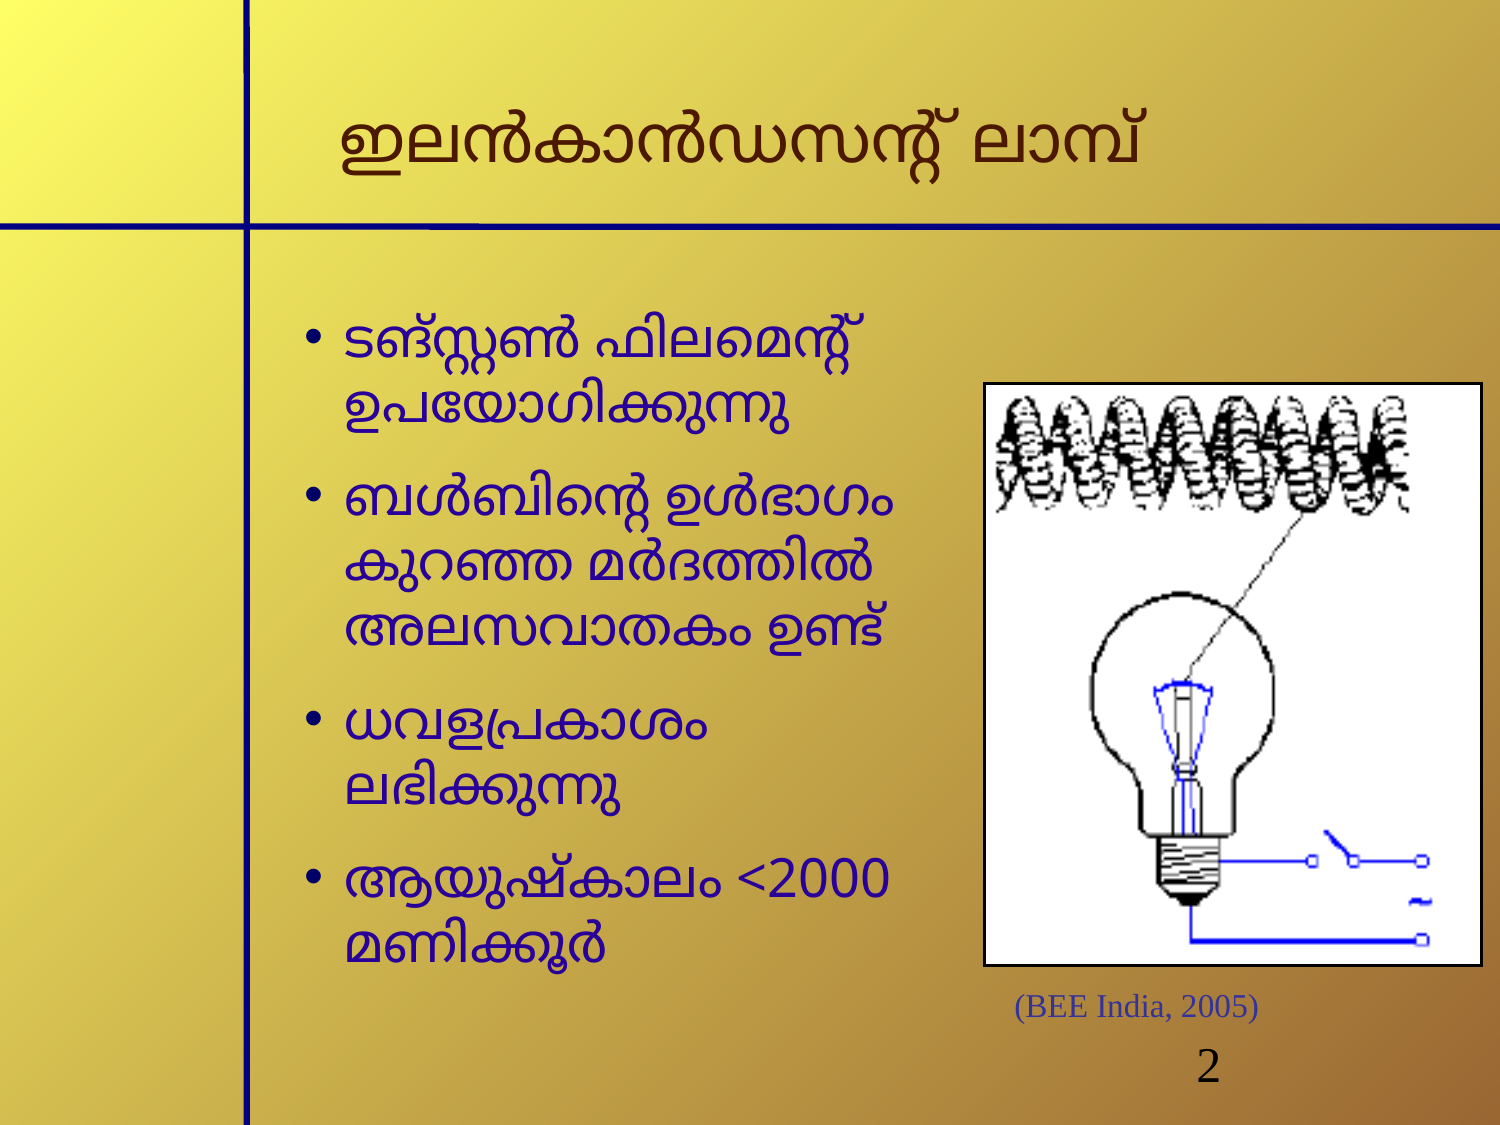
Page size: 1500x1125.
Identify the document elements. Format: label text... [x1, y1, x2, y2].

text_box ഇലന്‍കാന്‍ഡസന്റ് ലാമ്പ് [324, 88, 1471, 184]
text_box ടങ്സ്റ്റണ്‍ ഫിലമെന്റ് ഉപയോഗിക്കുന്നു ബള്‍ബിന്റെ ഉള്‍ഭാഗം കുറഞ്ഞ മര്‍ദത്തില്‍ അലസവാതകം ഉണ്ട് ധവളപ്രകാശം ലഭിക്കുന്നു ആയുഷ്കാലം <2000 മണിക്കൂര്‍ [289, 295, 940, 982]
text_box (BEE India, 2005) [832, 976, 1442, 1032]
picture [986, 385, 1481, 965]
